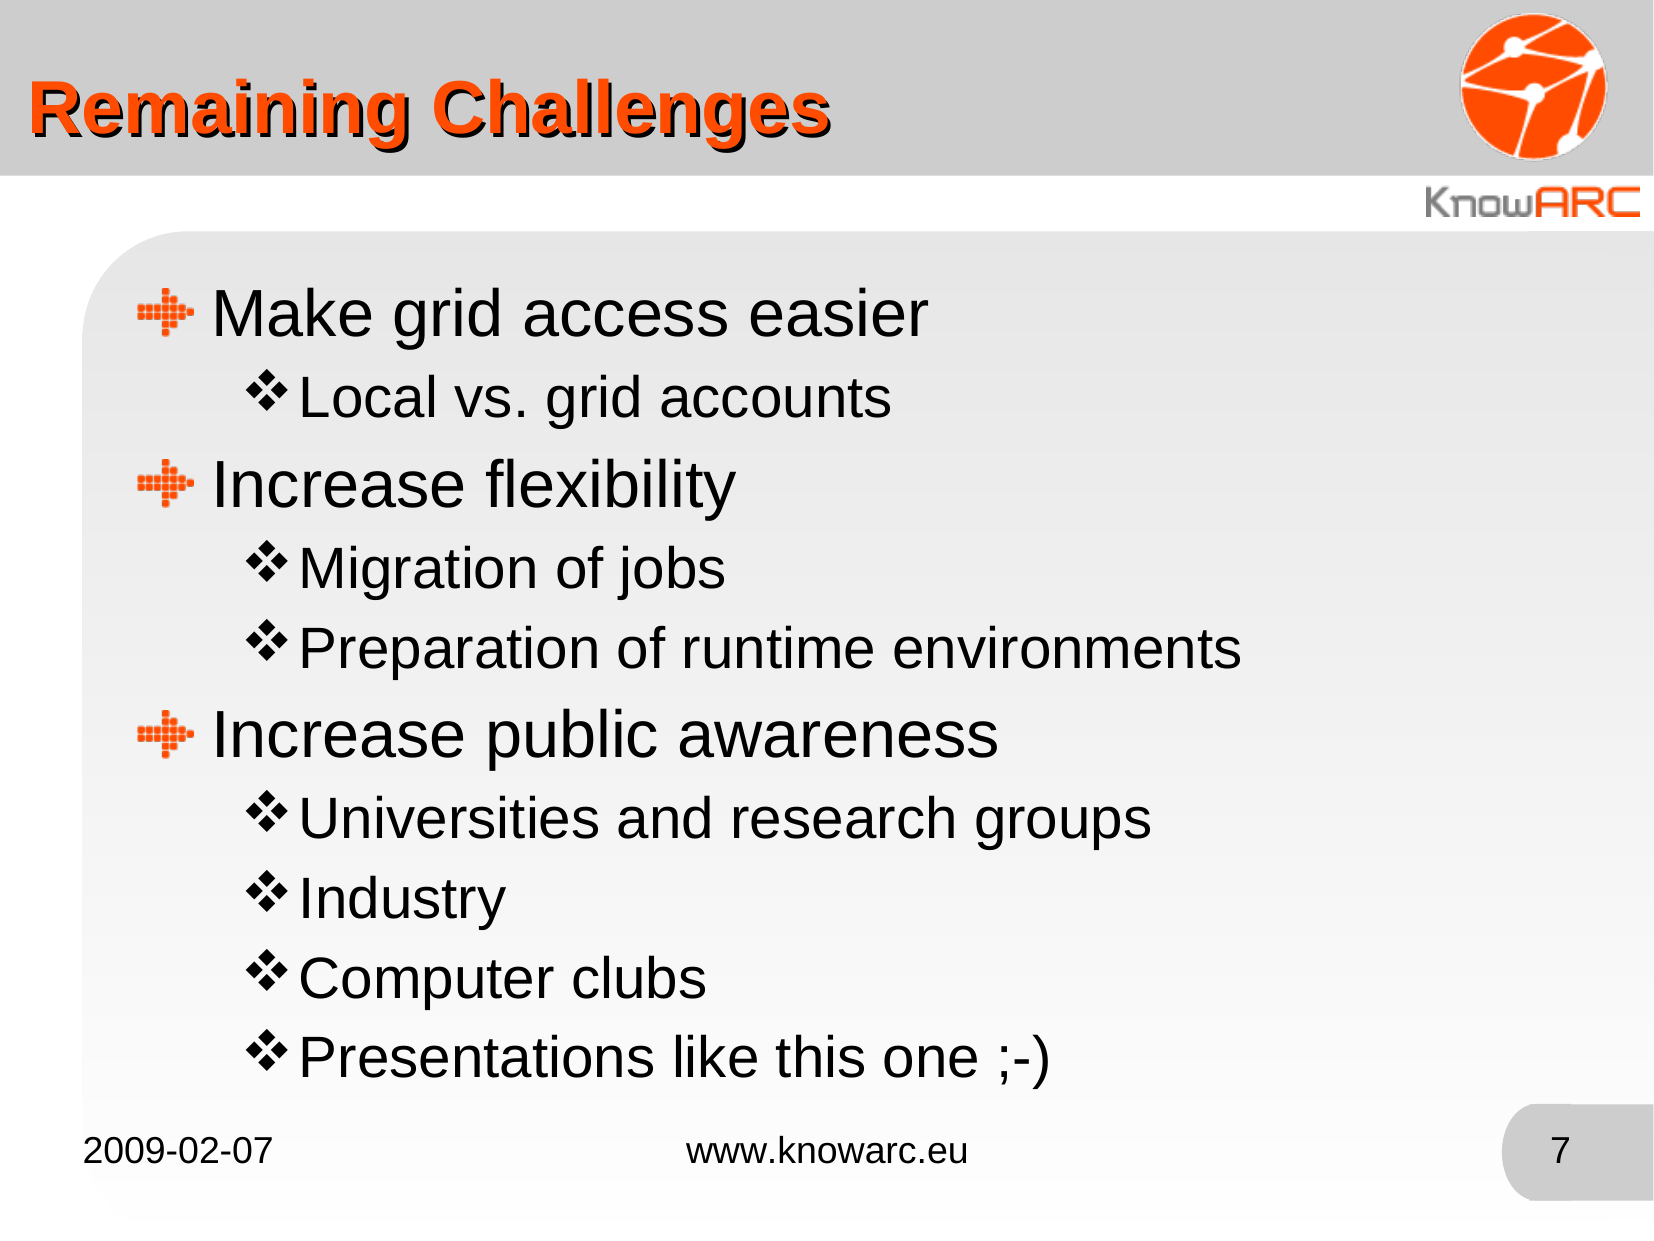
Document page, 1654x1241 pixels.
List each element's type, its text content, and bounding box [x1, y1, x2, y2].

picture [1426, 13, 1640, 217]
title Remaining Challenges [27, 0, 1365, 216]
list Make grid access easier Local vs. grid accounts Increase flexibility Migration of jobs Preparation of runtime environments Increase public awareness Universities and research groups Industry Computer clubs Presentations like this one ;-) [137, 275, 1571, 1091]
